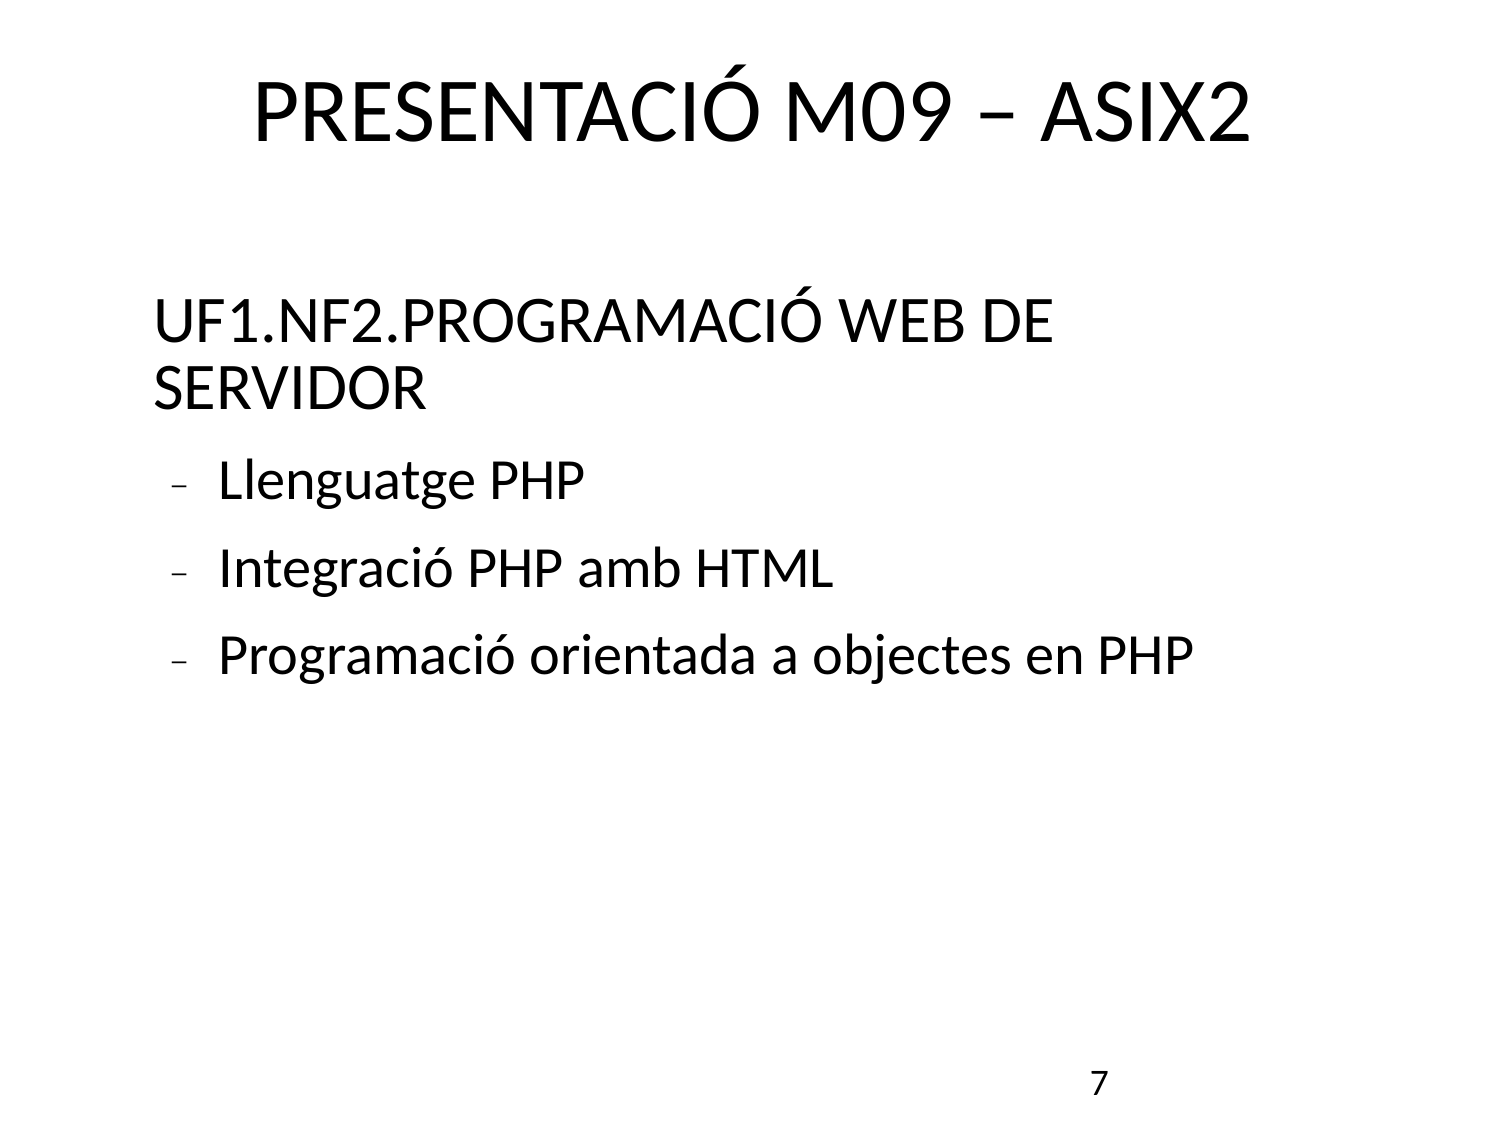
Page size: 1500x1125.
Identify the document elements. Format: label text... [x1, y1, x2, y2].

text_box PRESENTACIÓ M09 – ASIX2 [59, 29, 1447, 207]
text_box UF1.NF2.PROGRAMACIÓ WEB DE SERVIDOR Llenguatge PHP Integració PHP amb HTML Programació orientada a objectes en PHP [82, 204, 1270, 1093]
